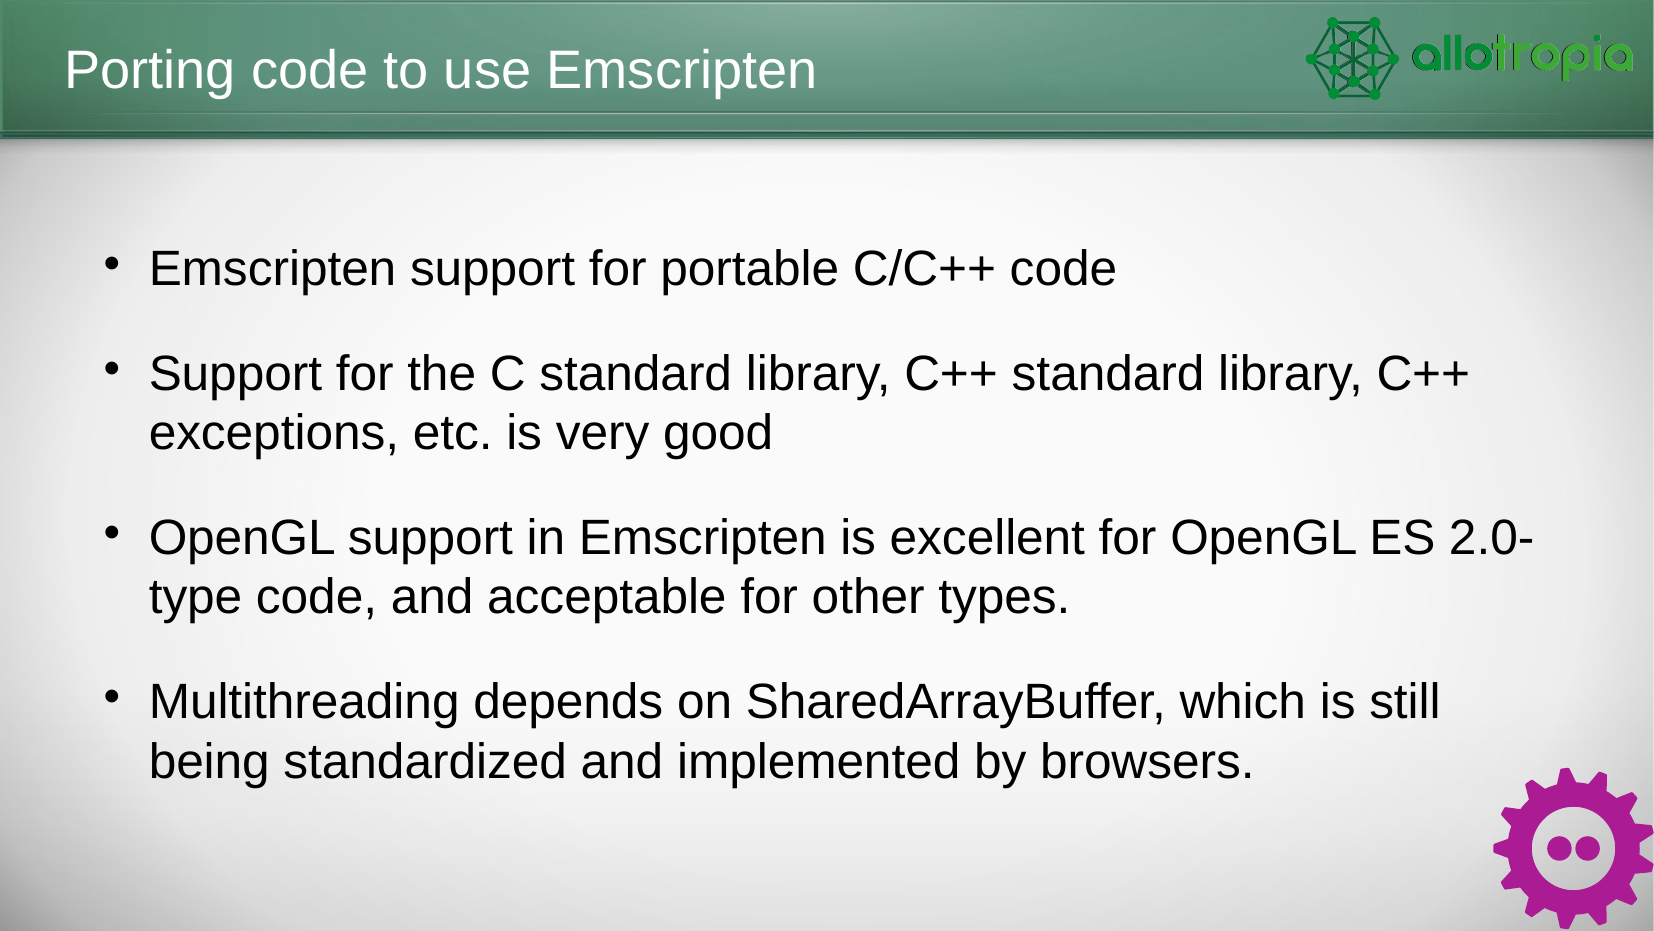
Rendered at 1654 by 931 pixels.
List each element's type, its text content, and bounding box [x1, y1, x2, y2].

title Porting code to use Emscripten [10, 0, 1329, 143]
picture [0, 0, 1654, 931]
list Emscripten support for portable C/C++ code Support for the C standard library, C++ standard library, C++ exceptions, etc. is very good OpenGL support in Emscripten is excellent for OpenGL ES 2.0-type code, and acceptable for other types. Multithreading depends on SharedArrayBuffer, which is still being standardized and implemented by browsers. [88, 236, 1536, 798]
